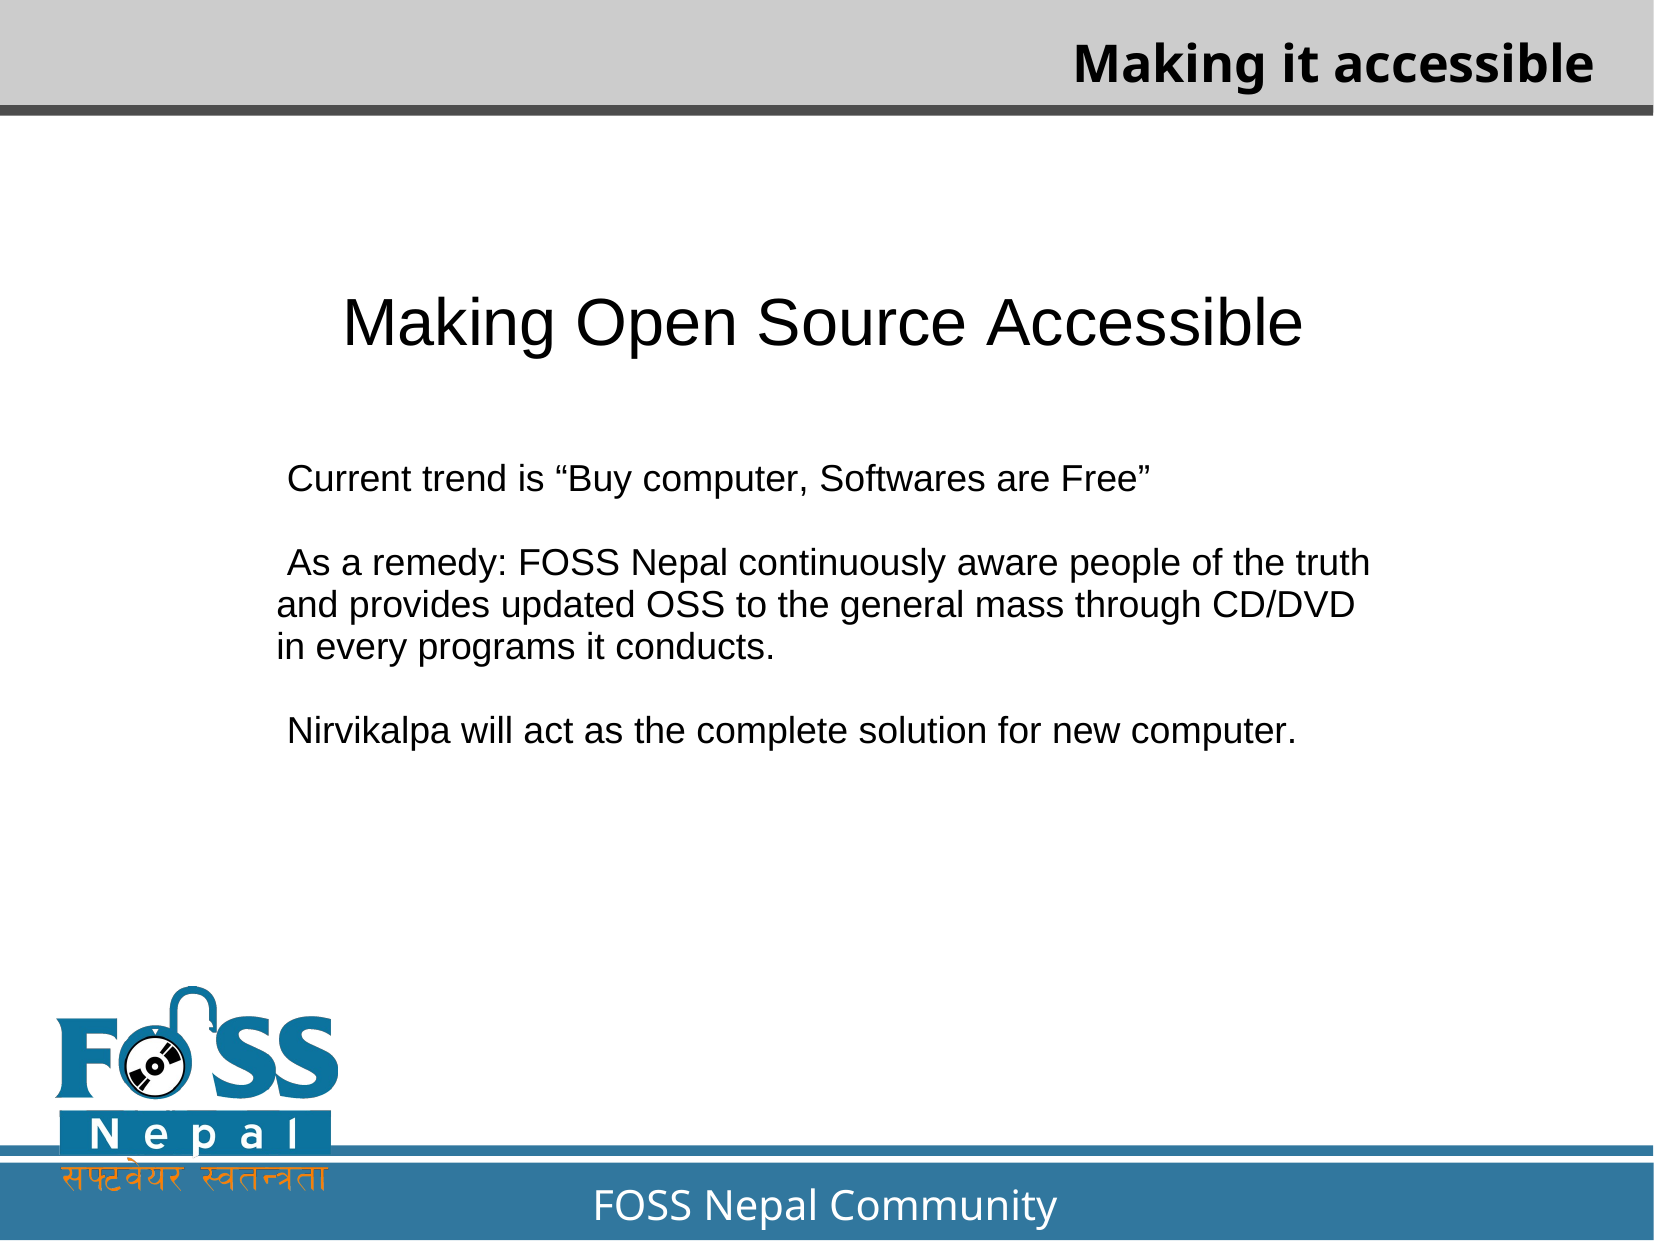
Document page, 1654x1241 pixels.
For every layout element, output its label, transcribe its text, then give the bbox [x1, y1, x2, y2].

text_box Making it accessible [37, 19, 1611, 95]
text_box Current trend is “Buy computer, Softwares are Free” As a remedy: FOSS Nepal continuously aware people of the truth and provides updated OSS to the general mass through CD/DVD in every programs it conducts. Nirvikalpa will act as the complete solution for new computer. [261, 450, 1387, 976]
picture [55, 986, 338, 1191]
text_box Making Open Source Accessible [327, 277, 1321, 376]
picture [197, 986, 338, 1085]
